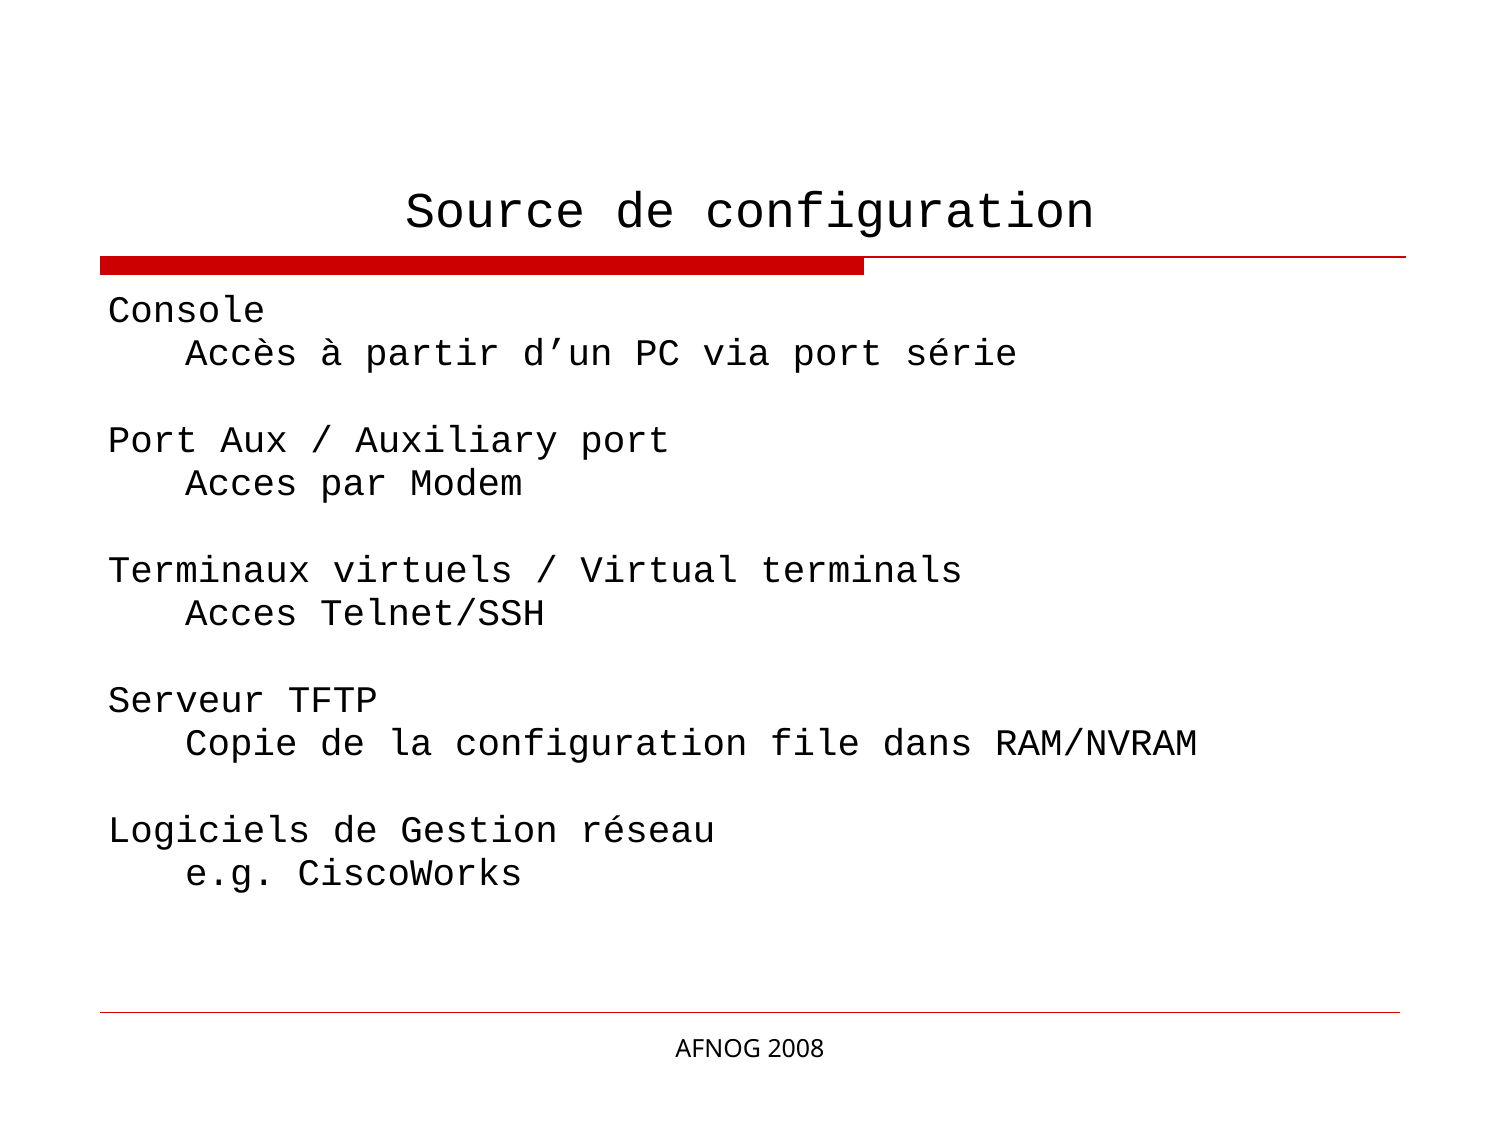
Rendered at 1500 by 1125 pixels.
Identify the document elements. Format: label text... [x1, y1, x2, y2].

title Source de configuration [94, 49, 1407, 250]
list Console Accès à partir d’un PC via port série Port Aux / Auxiliary port Acces par Modem Terminaux virtuels / Virtual terminals Acces Telnet/SSH Serveur TFTP Copie de la configuration file dans RAM/NVRAM Logiciels de Gestion réseau e.g. CiscoWorks [92, 287, 1406, 988]
text_box AFNOG 2008 [512, 1024, 988, 1103]
